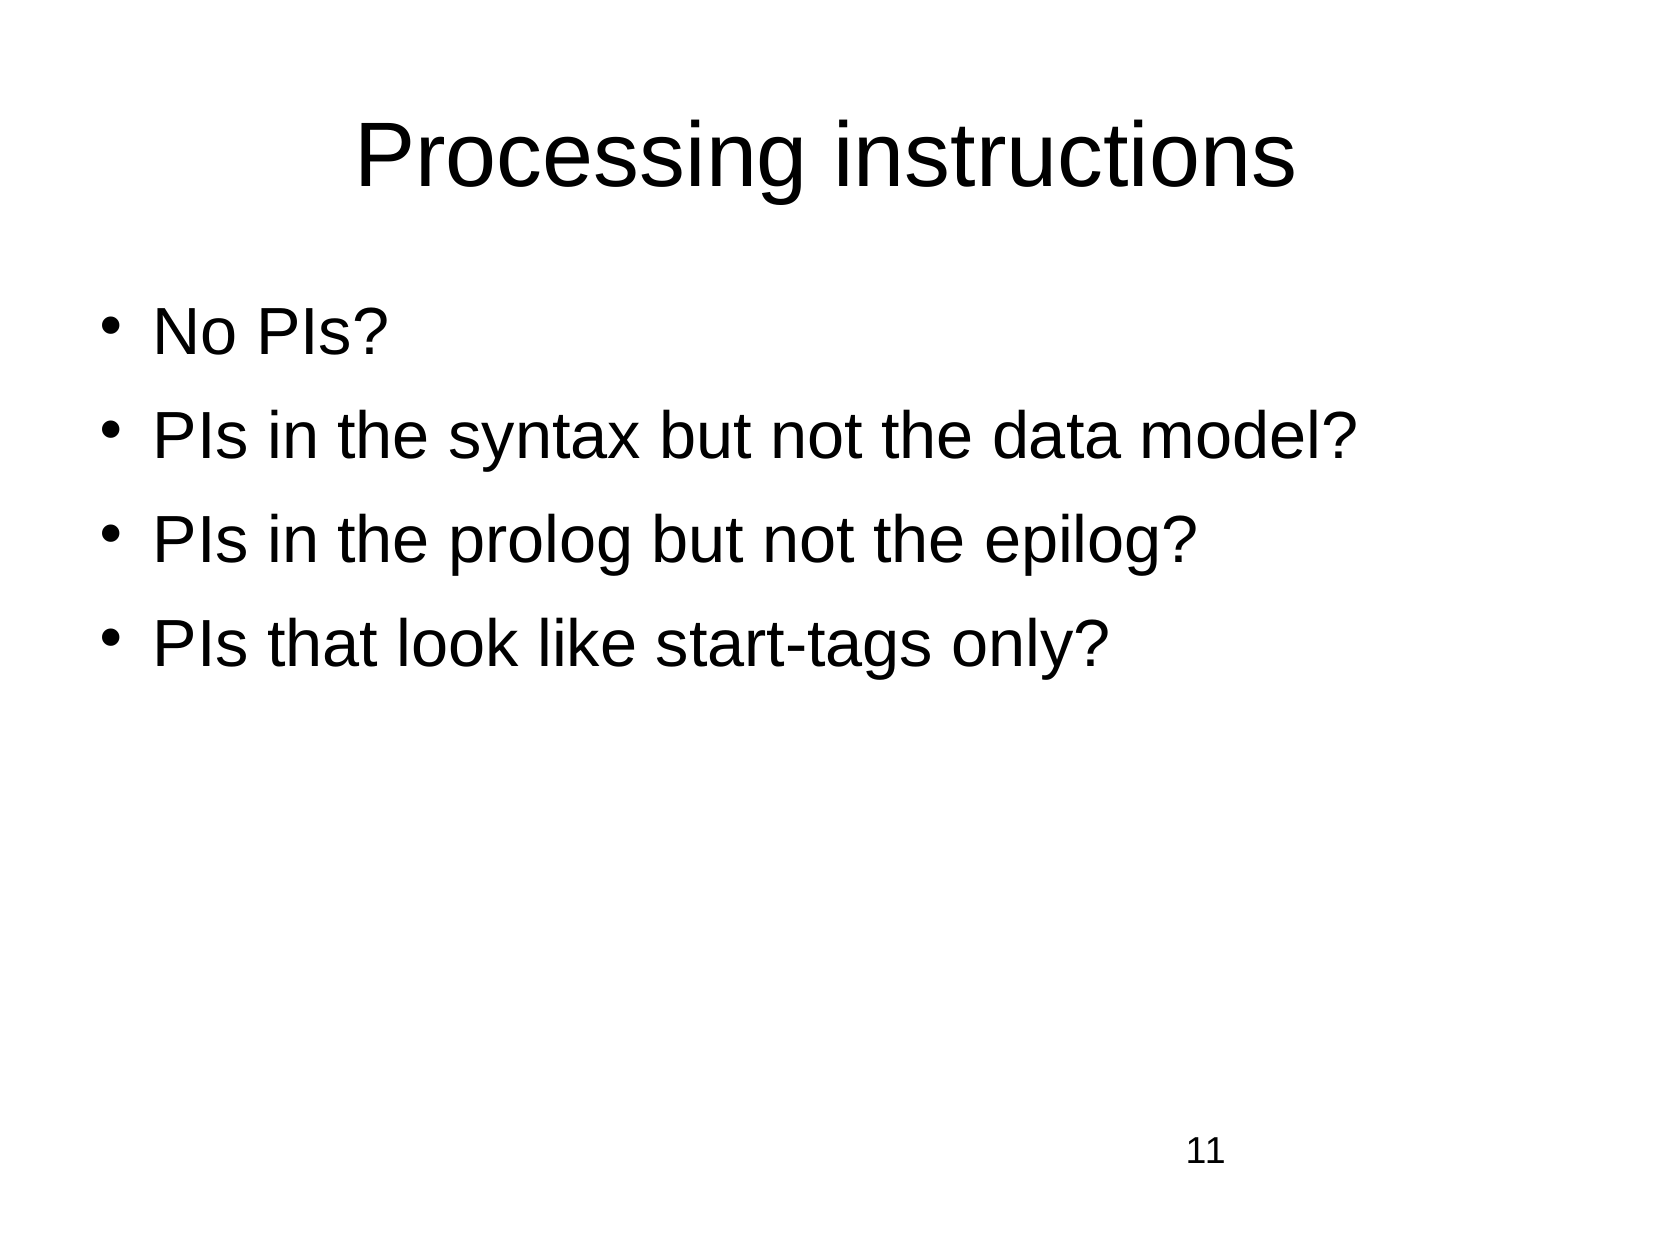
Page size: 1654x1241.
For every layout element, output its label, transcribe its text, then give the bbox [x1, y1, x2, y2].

title Processing instructions [82, 56, 1571, 249]
list No PIs? PIs in the syntax but not the data model? PIs in the prolog but not the epilog? PIs that look like start-tags only? [82, 290, 1571, 1094]
